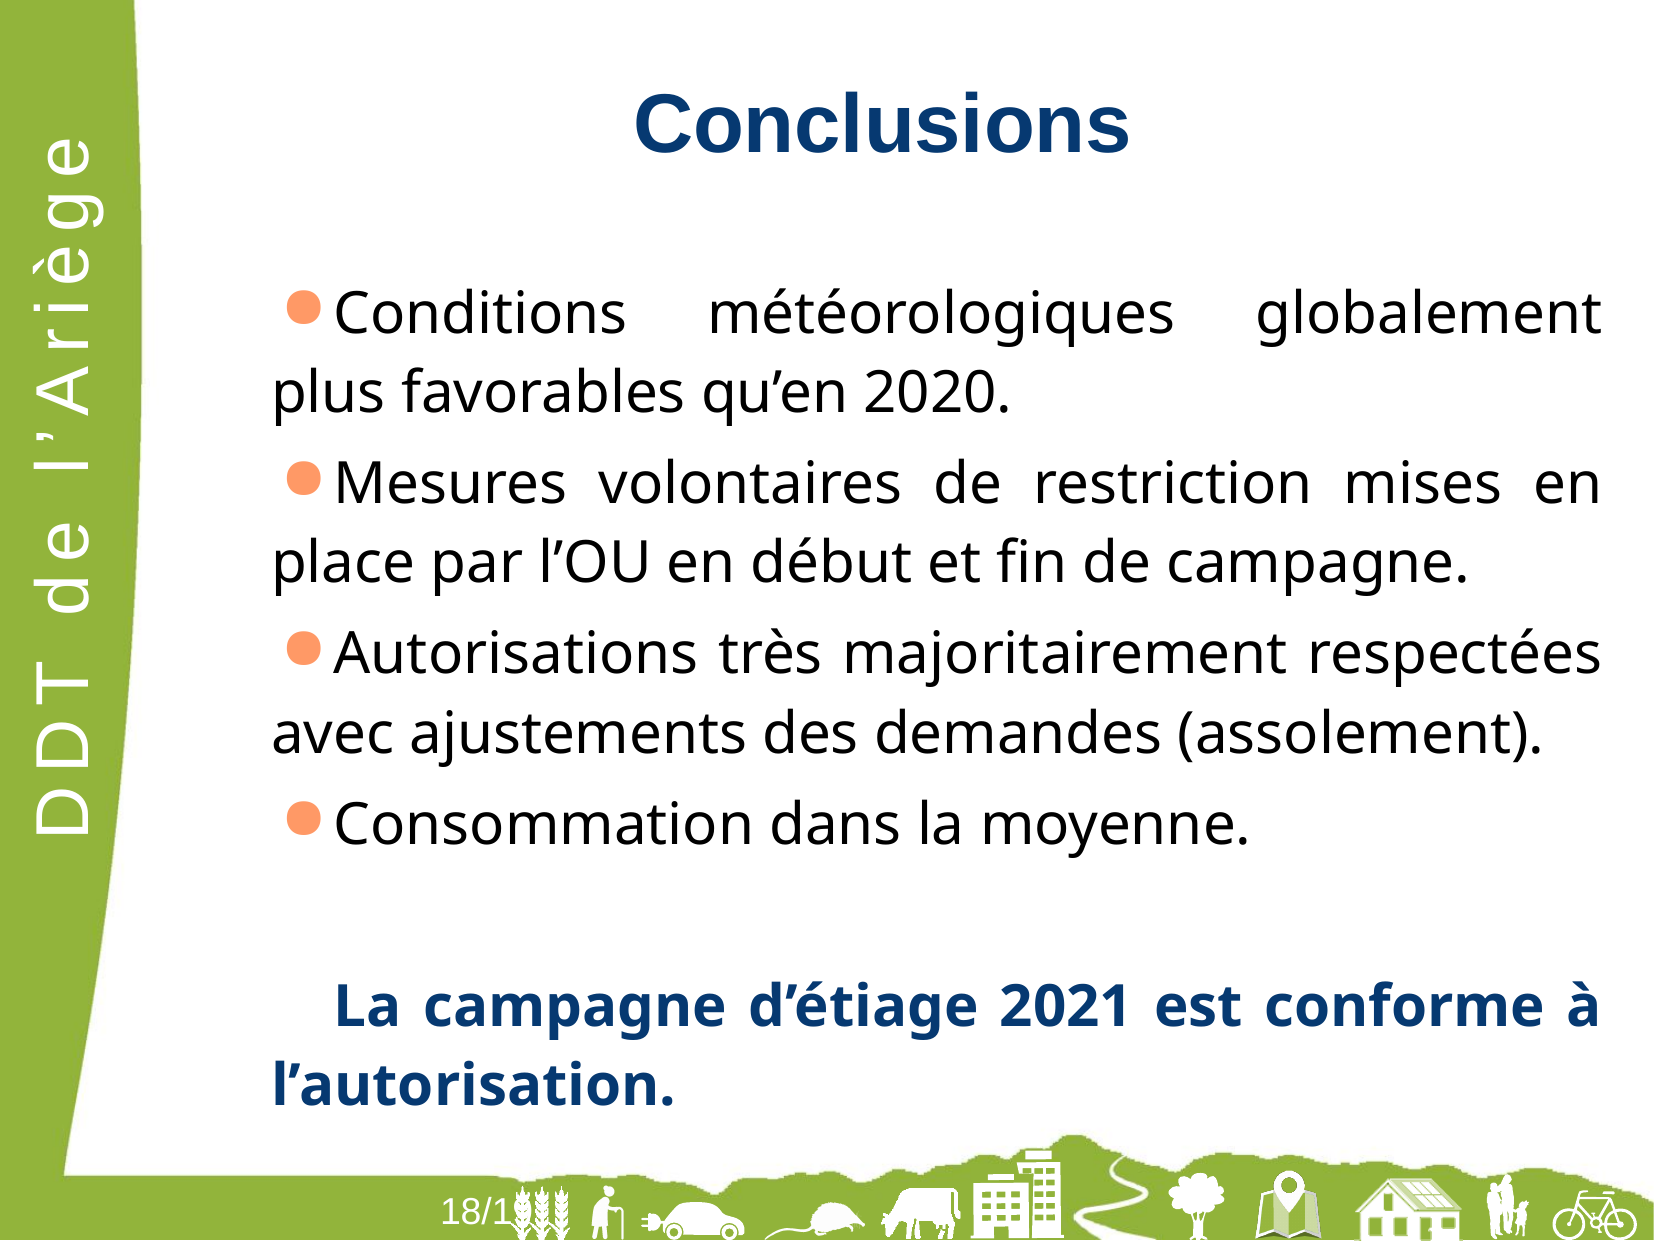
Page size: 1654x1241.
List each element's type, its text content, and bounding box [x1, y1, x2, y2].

picture [1608, 1212, 1633, 1237]
picture [1603, 1226, 1612, 1240]
picture [0, 0, 1654, 1240]
picture [1608, 1214, 1617, 1223]
title Conclusions [172, 20, 1617, 226]
list Conditions météorologiques globalement plus favorables qu’en 2020. Mesures volontaires de restriction mises en place par l’OU en début et fin de campagne. Autorisations très majoritairement respectées avec ajustements des demandes (assolement). Consommation dans la moyenne. La campagne d’étiage 2021 est conforme à l’autorisation. [197, 180, 1603, 1241]
picture [1603, 1203, 1612, 1222]
